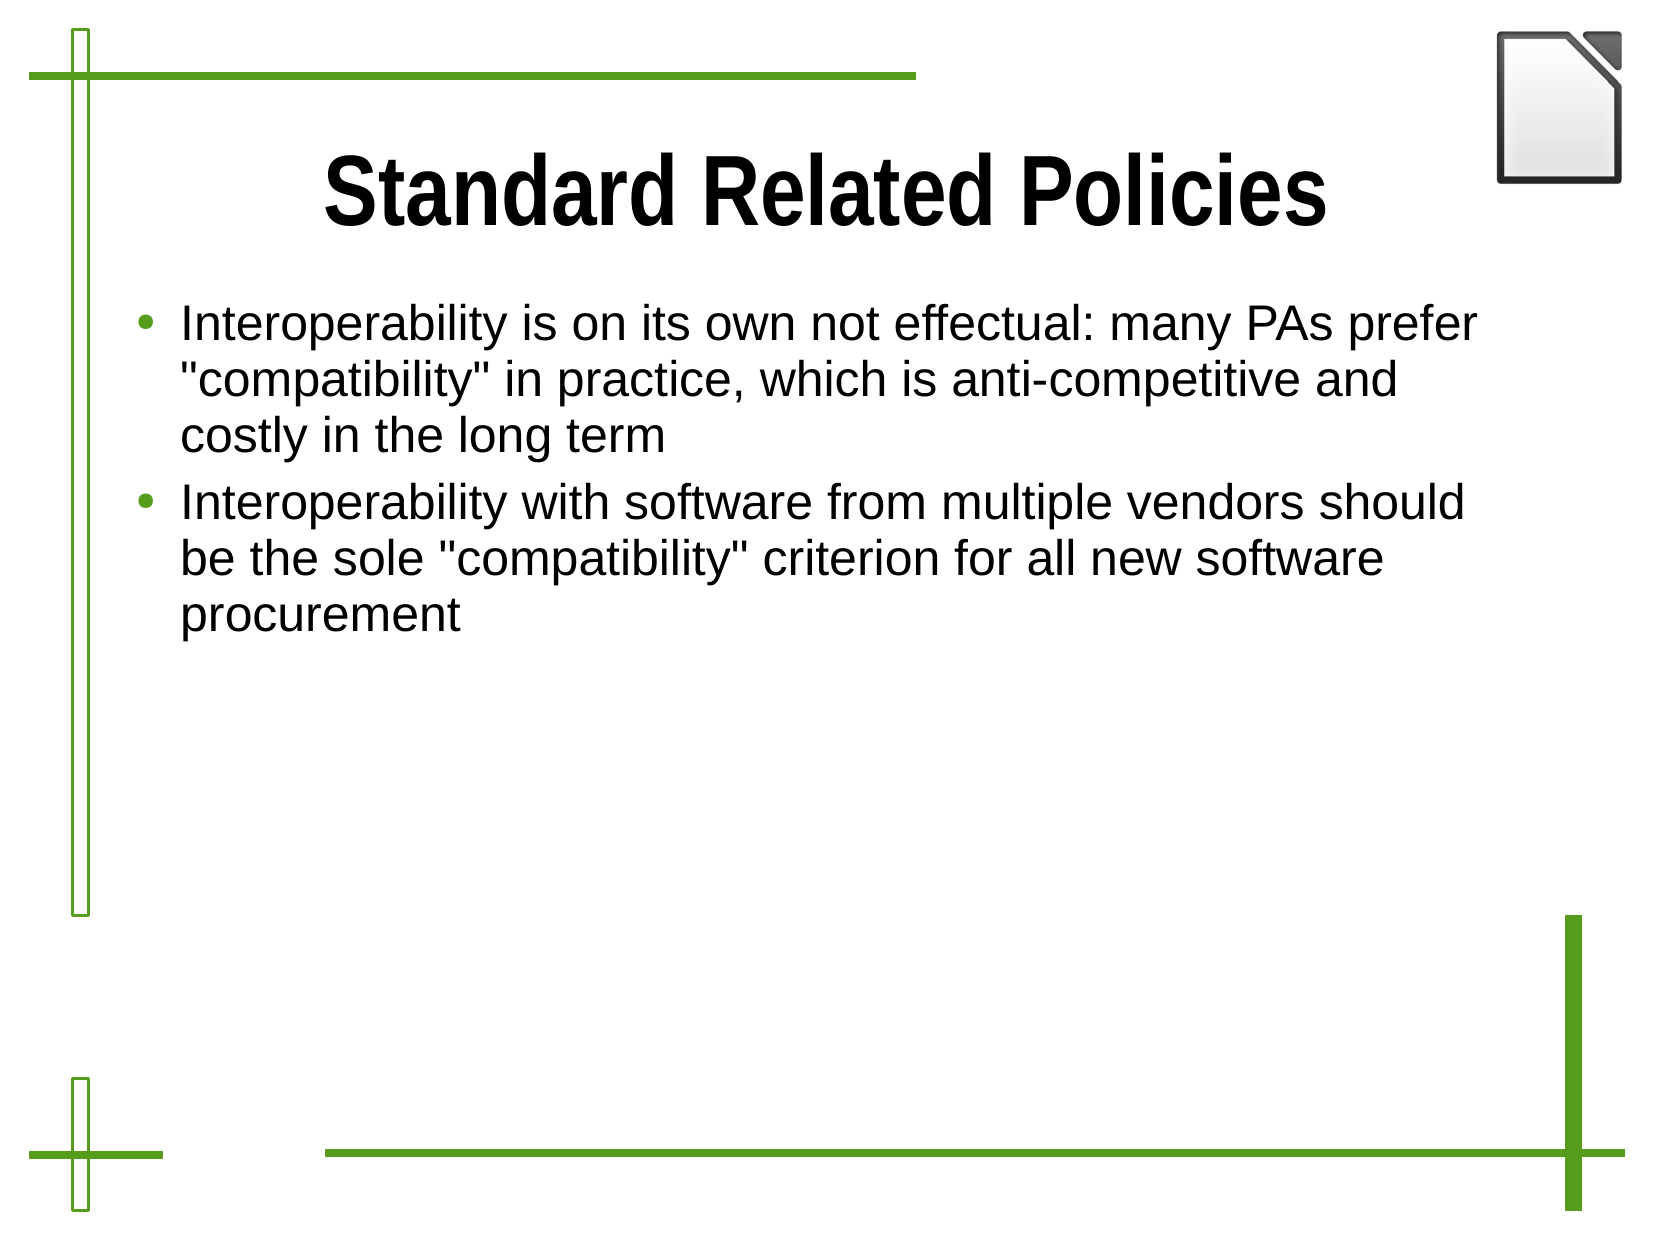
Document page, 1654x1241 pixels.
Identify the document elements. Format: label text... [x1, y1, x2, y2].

list Interoperability is on its own not effectual: many PAs prefer "compatibility" in practice, which is anti-competitive and costly in the long term Interoperability with software from multiple vendors should be the sole "compatibility" criterion for all new software procurement [118, 295, 1536, 1123]
picture [1494, 29, 1624, 186]
title Standard Related Policies [118, 118, 1536, 260]
